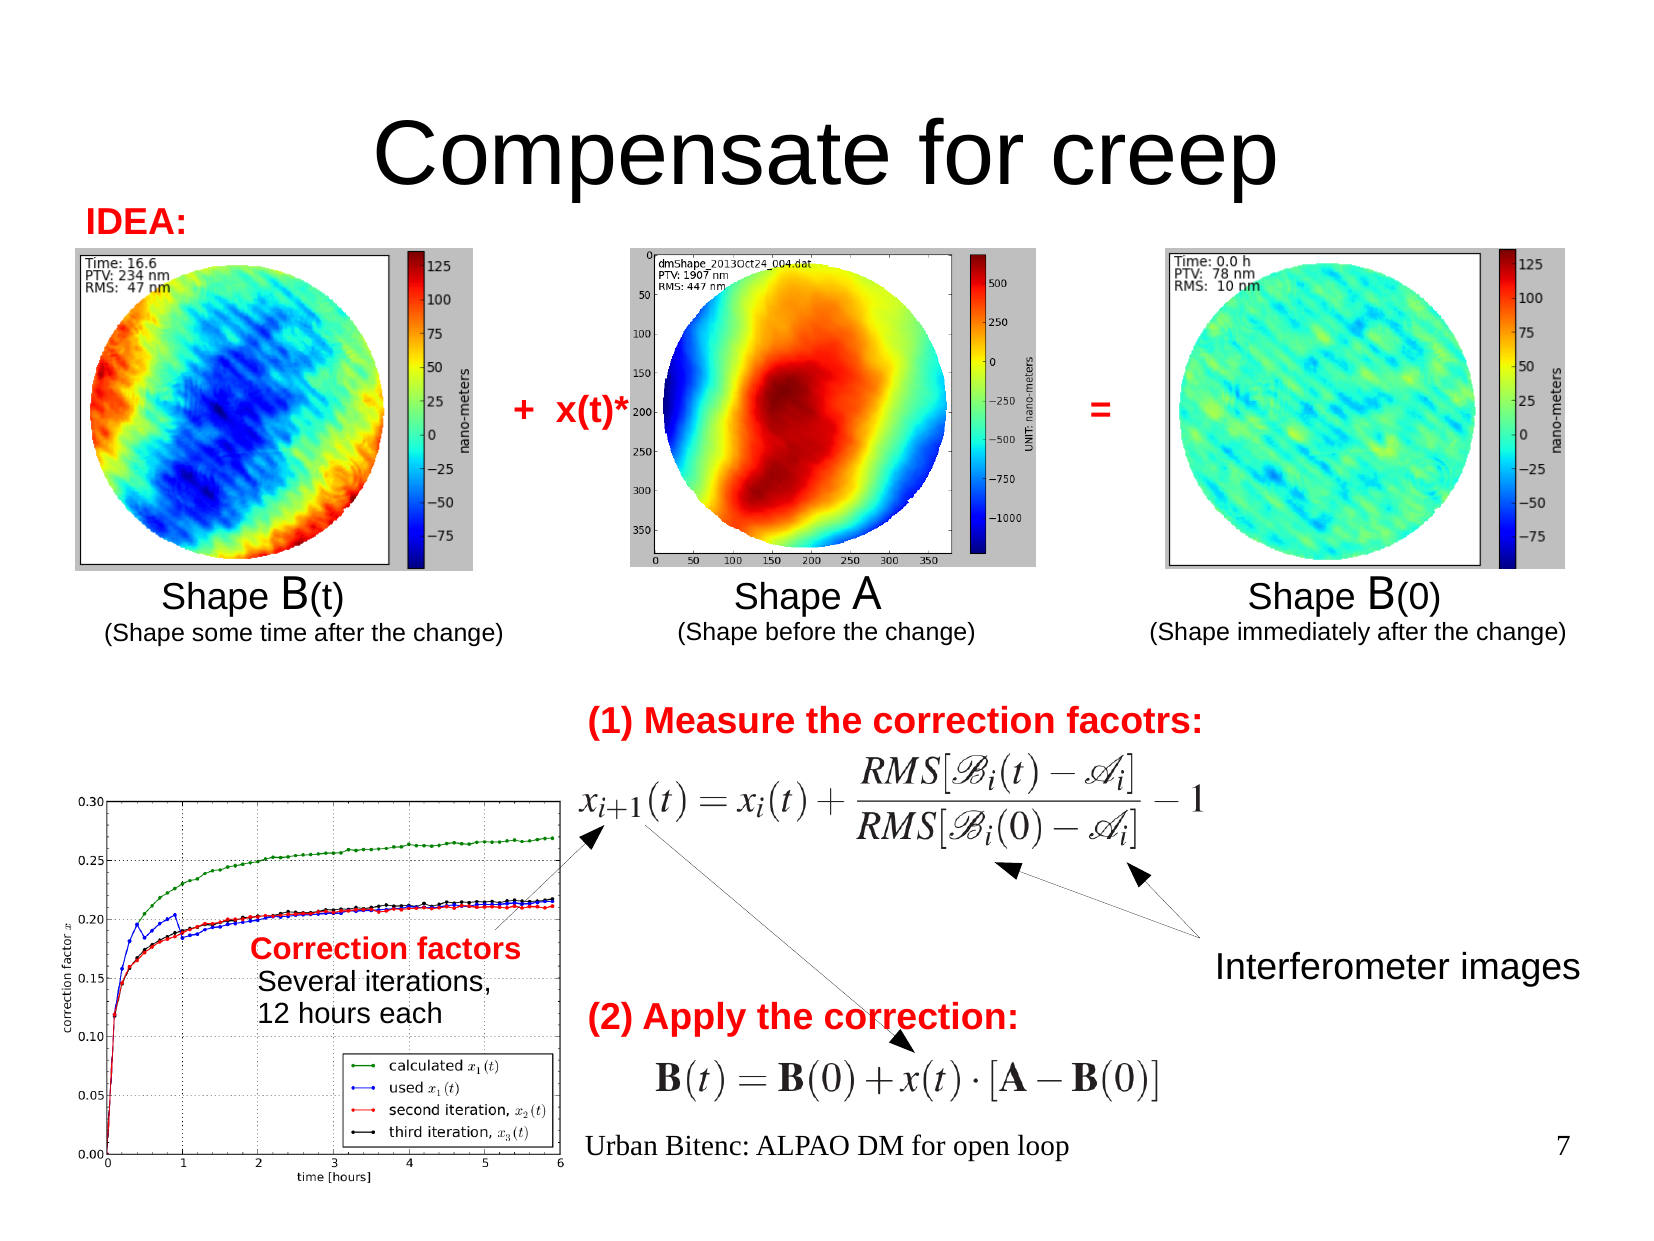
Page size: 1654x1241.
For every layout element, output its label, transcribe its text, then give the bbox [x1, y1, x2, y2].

picture [75, 248, 473, 571]
text_box (2) Apply the correction: [572, 987, 1035, 1045]
picture [1165, 248, 1565, 569]
picture [574, 750, 1206, 854]
text_box (Shape immediately after the change) [1134, 610, 1583, 654]
picture [59, 794, 567, 1186]
text_box (Shape some time after the change) [89, 610, 520, 654]
text_box Interferometer images [1200, 938, 1596, 999]
text_box Shape B(0) [1232, 553, 1455, 610]
text_box (Shape before the change) [662, 610, 992, 654]
text_box IDEA: [70, 192, 203, 250]
text_box Correction factors [235, 923, 537, 974]
picture [649, 1052, 1163, 1106]
picture [630, 248, 1036, 567]
text_box = [1064, 380, 1138, 438]
title Compensate for creep [82, 49, 1571, 257]
text_box Shape A [719, 553, 896, 610]
text_box Several iterations, 12 hours each [242, 957, 508, 1038]
text_box Shape B(t) [146, 553, 358, 610]
text_box (1) Measure the correction facotrs: [572, 692, 1219, 750]
text_box + x(t)* [477, 381, 644, 439]
